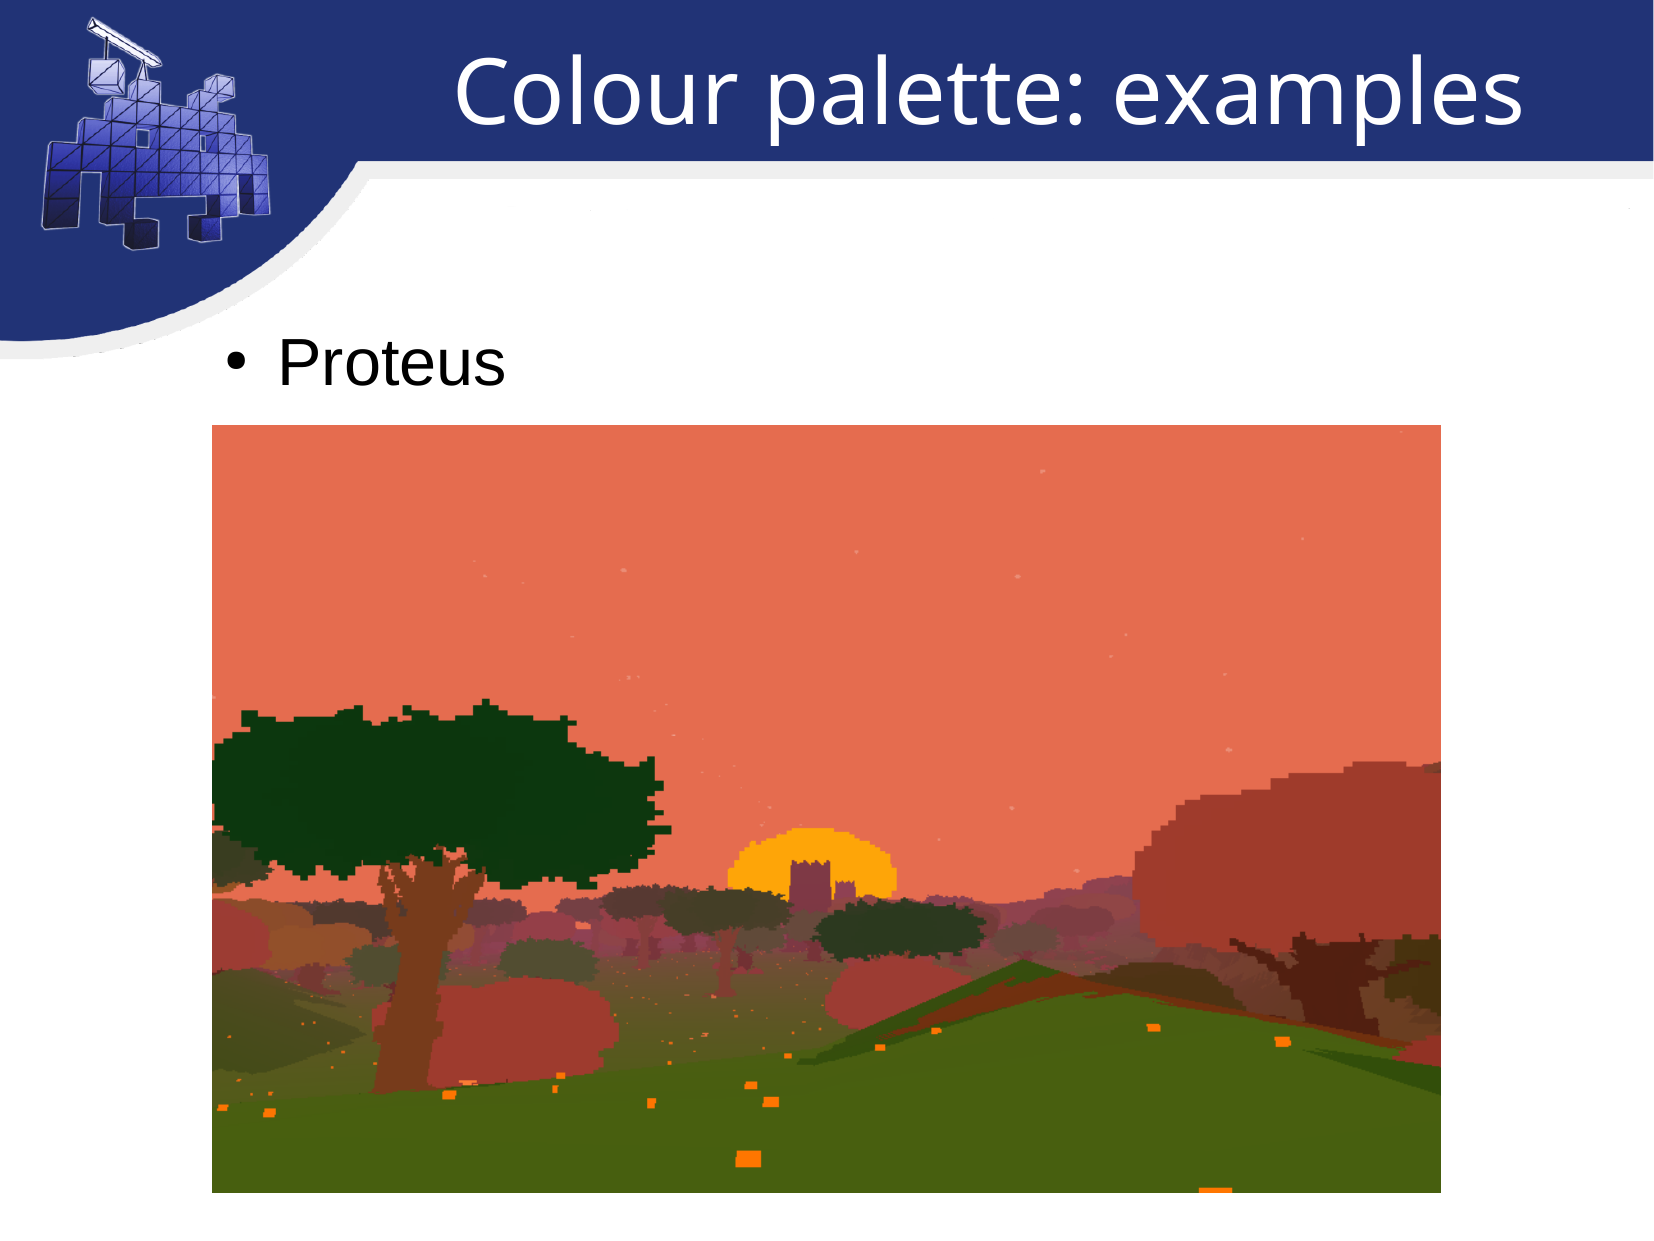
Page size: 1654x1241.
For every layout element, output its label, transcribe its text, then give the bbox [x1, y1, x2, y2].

title Colour palette: examples [354, 35, 1625, 142]
picture [0, 0, 1654, 443]
list Proteus [206, 324, 1595, 1078]
picture [212, 425, 1441, 1193]
